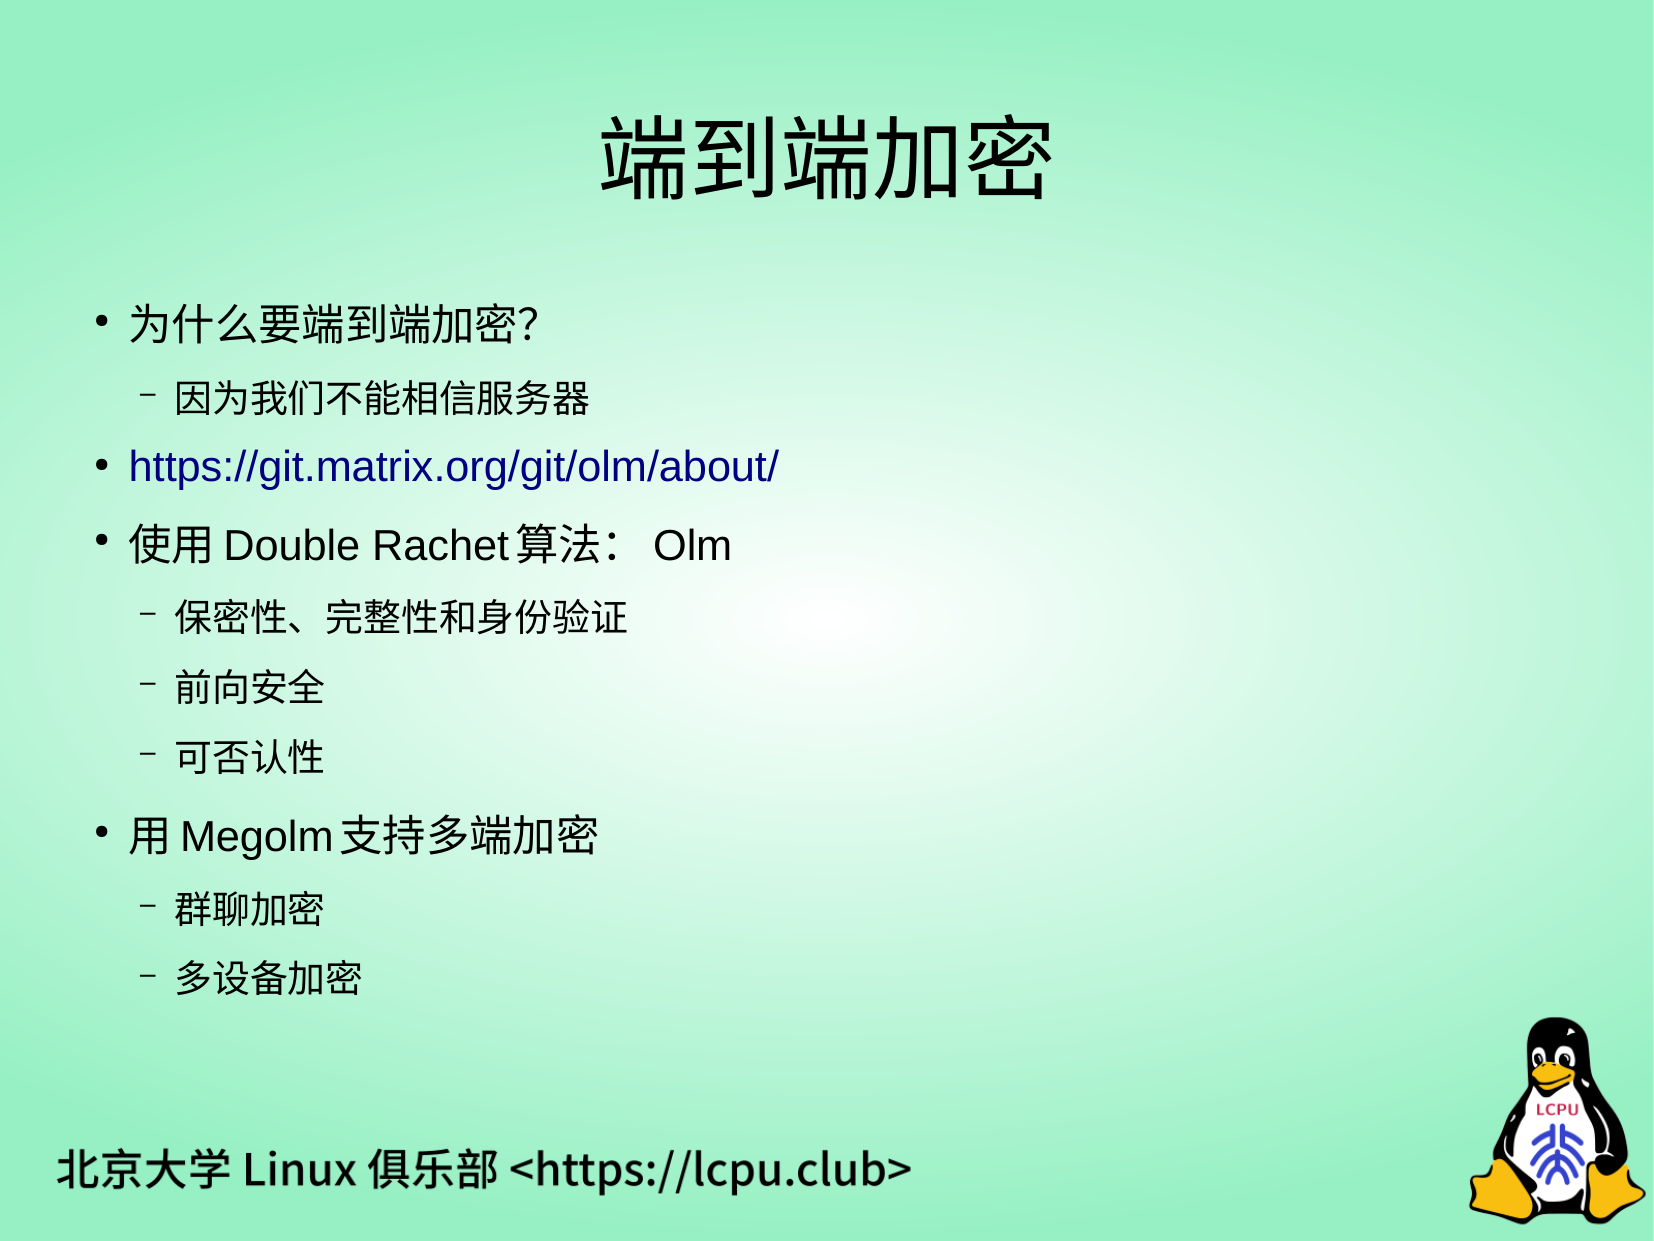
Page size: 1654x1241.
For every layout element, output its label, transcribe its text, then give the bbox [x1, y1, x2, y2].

picture [0, 0, 1654, 1241]
title 端到端加密 [82, 49, 1571, 257]
list 为什么要端到端加密？ 因为我们不能相信服务器 https://git.matrix.org/git/olm/about/ 使用Double Rachet算法：Olm 保密性、完整性和身份验证 前向安全 可否认性 用Megolm支持多端加密 群聊加密 多设备加密 [82, 290, 1571, 1010]
